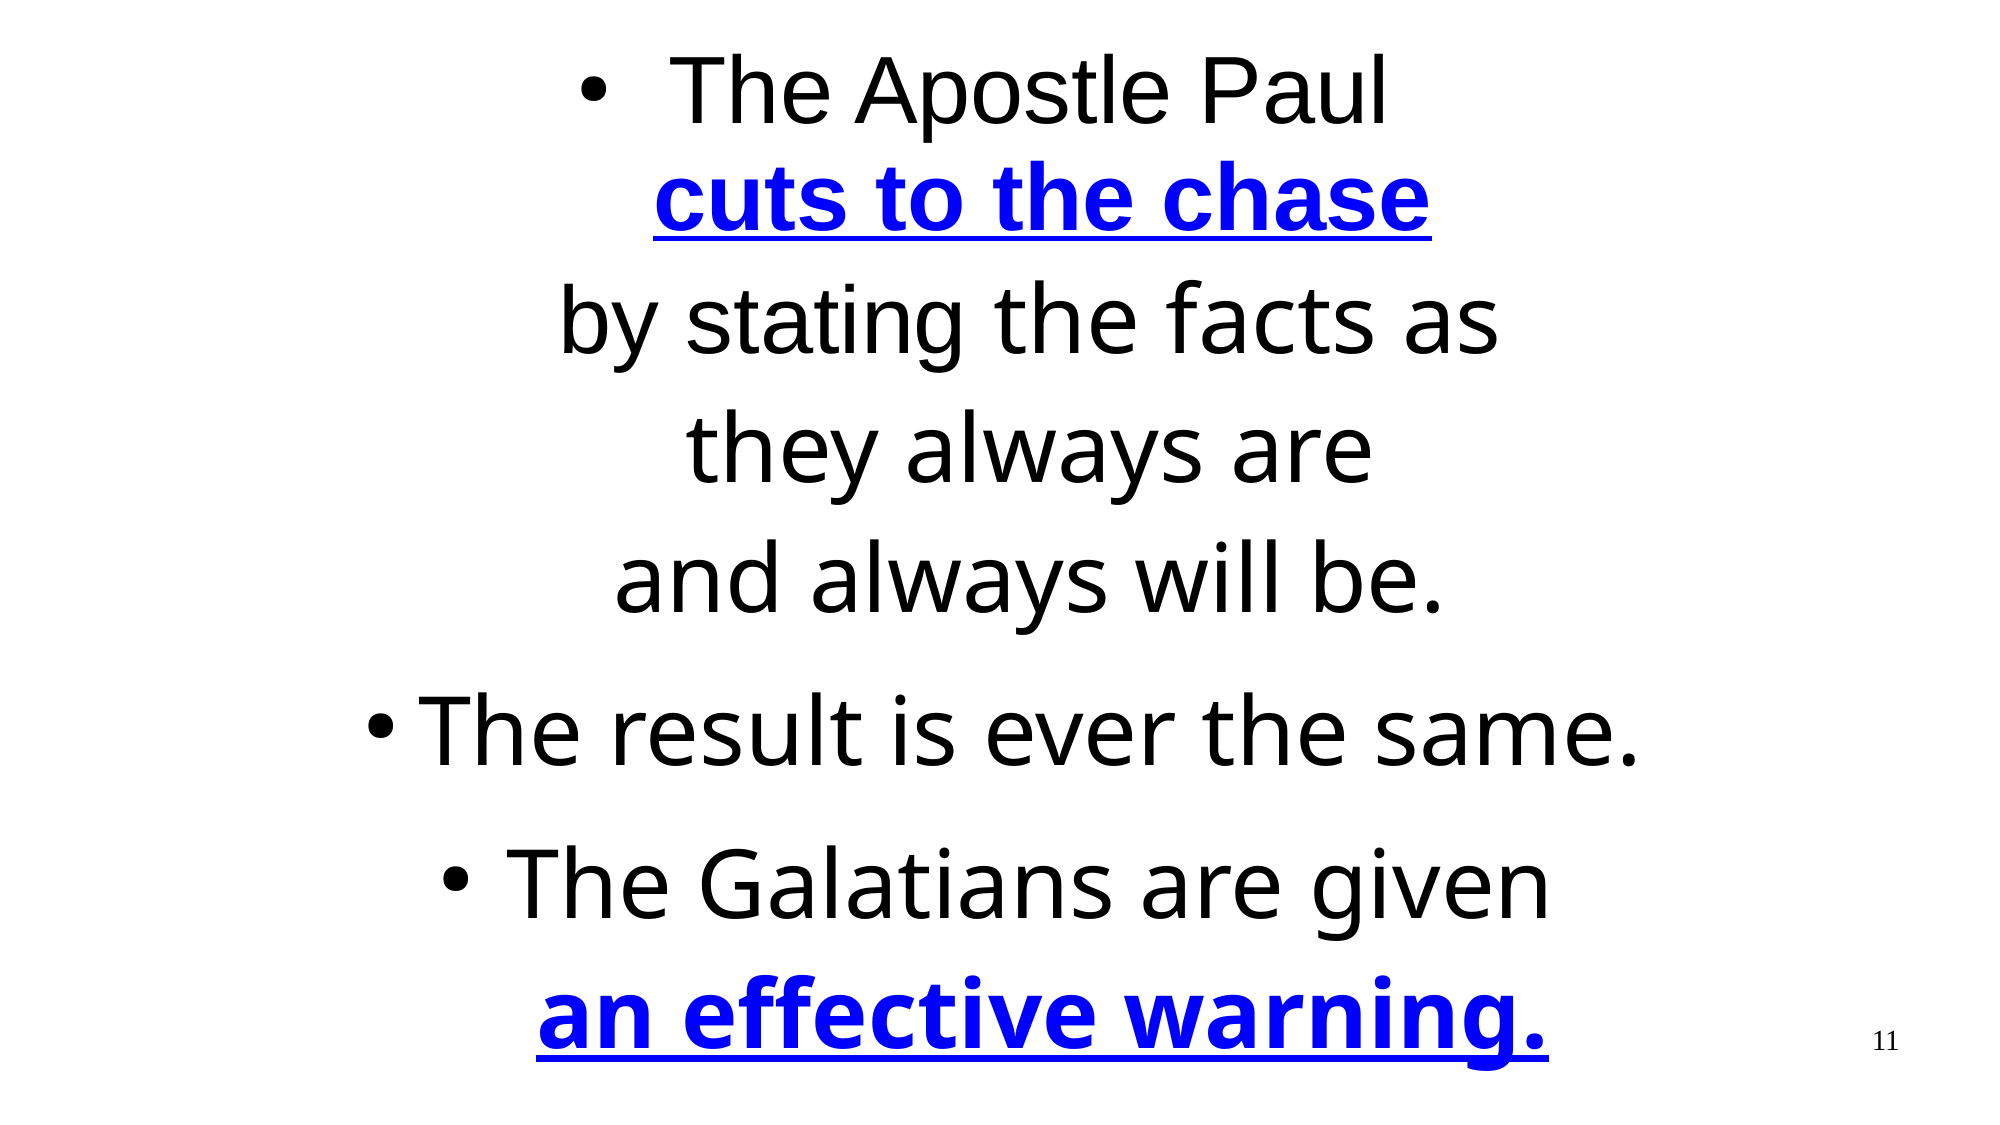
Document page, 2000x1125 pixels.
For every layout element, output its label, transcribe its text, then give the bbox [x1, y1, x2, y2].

list The Apostle Paul cuts to the chase by stating the facts as they always are and always will be. The result is ever the same. The Galatians are given an effective warning. [37, 37, 1988, 1088]
